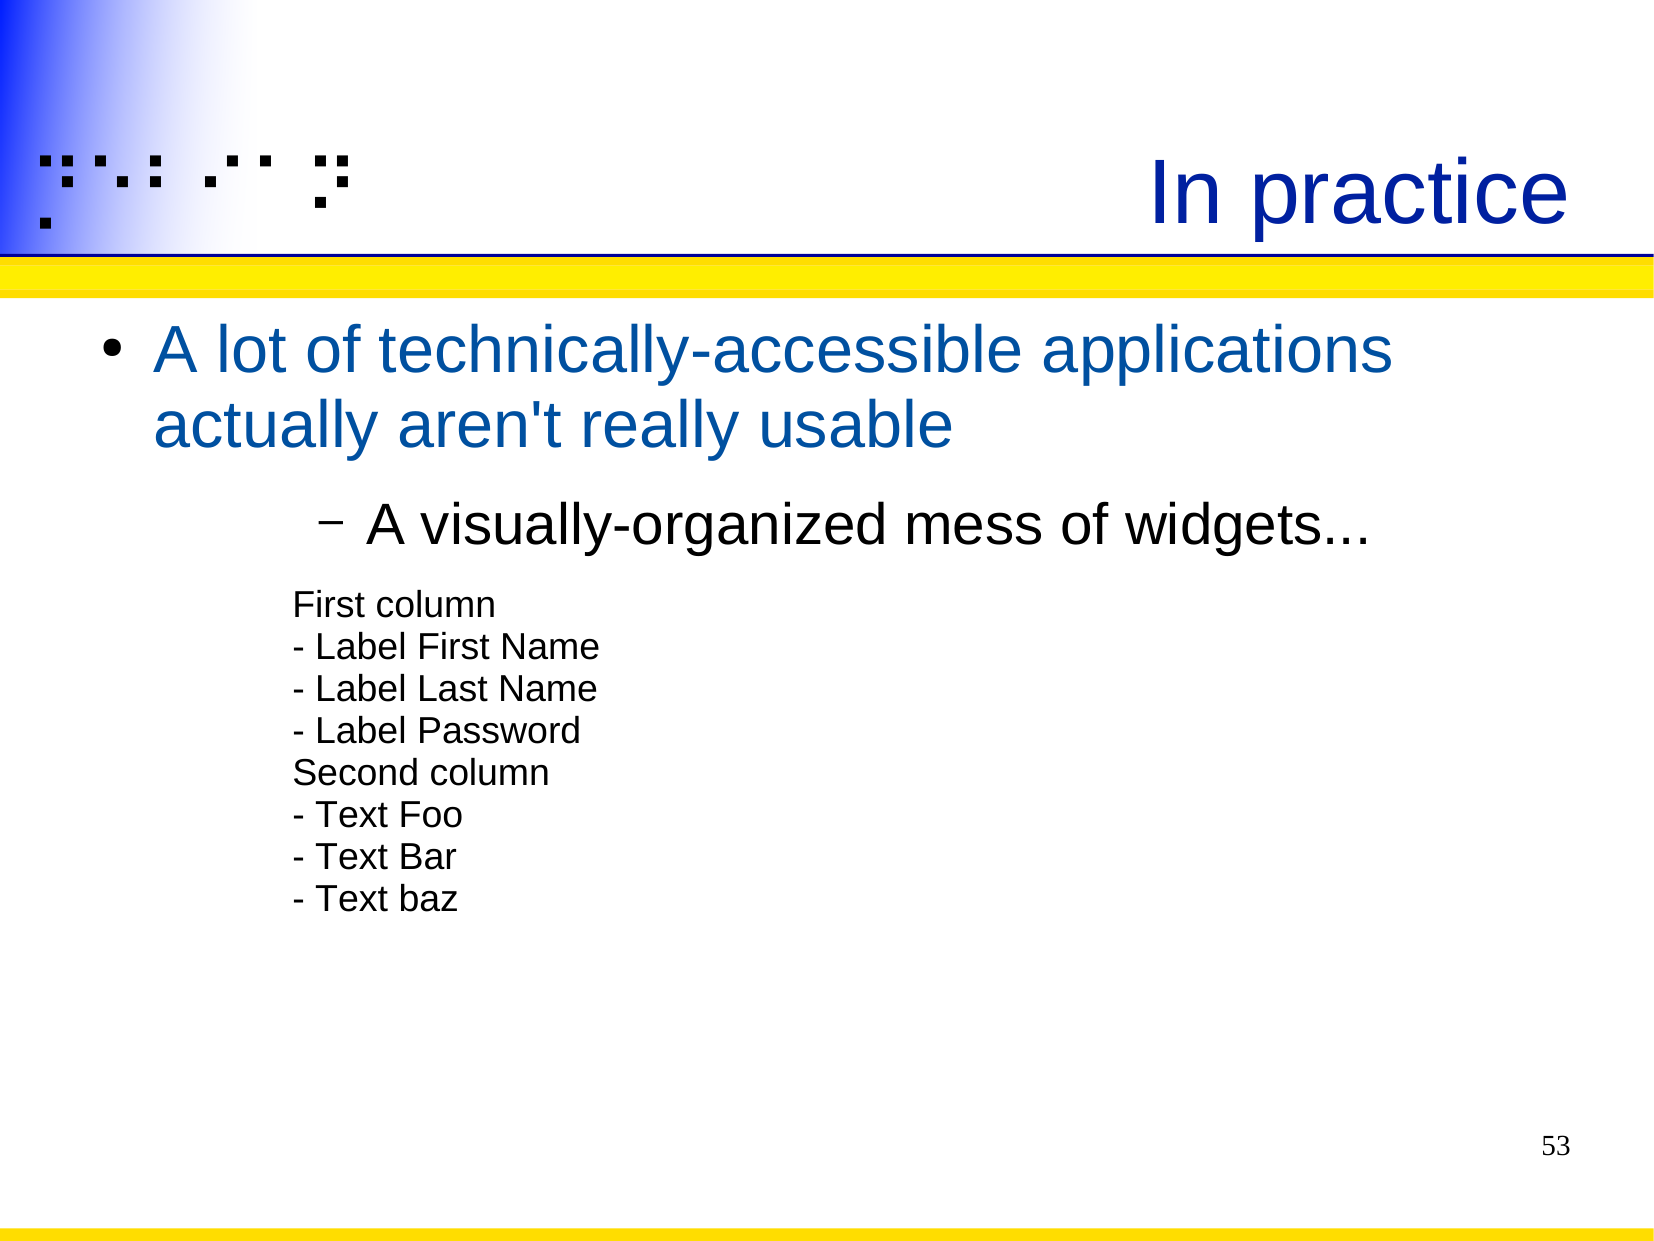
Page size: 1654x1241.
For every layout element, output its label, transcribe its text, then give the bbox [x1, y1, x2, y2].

title In practice [372, 126, 1571, 257]
text_box First column - Label First Name - Label Last Name - Label Password Second column - Text Foo - Text Bar - Text baz [277, 575, 616, 927]
list A lot of technically-accessible applications actually aren't really usable A visually-organized mess of widgets... [82, 312, 1571, 1241]
